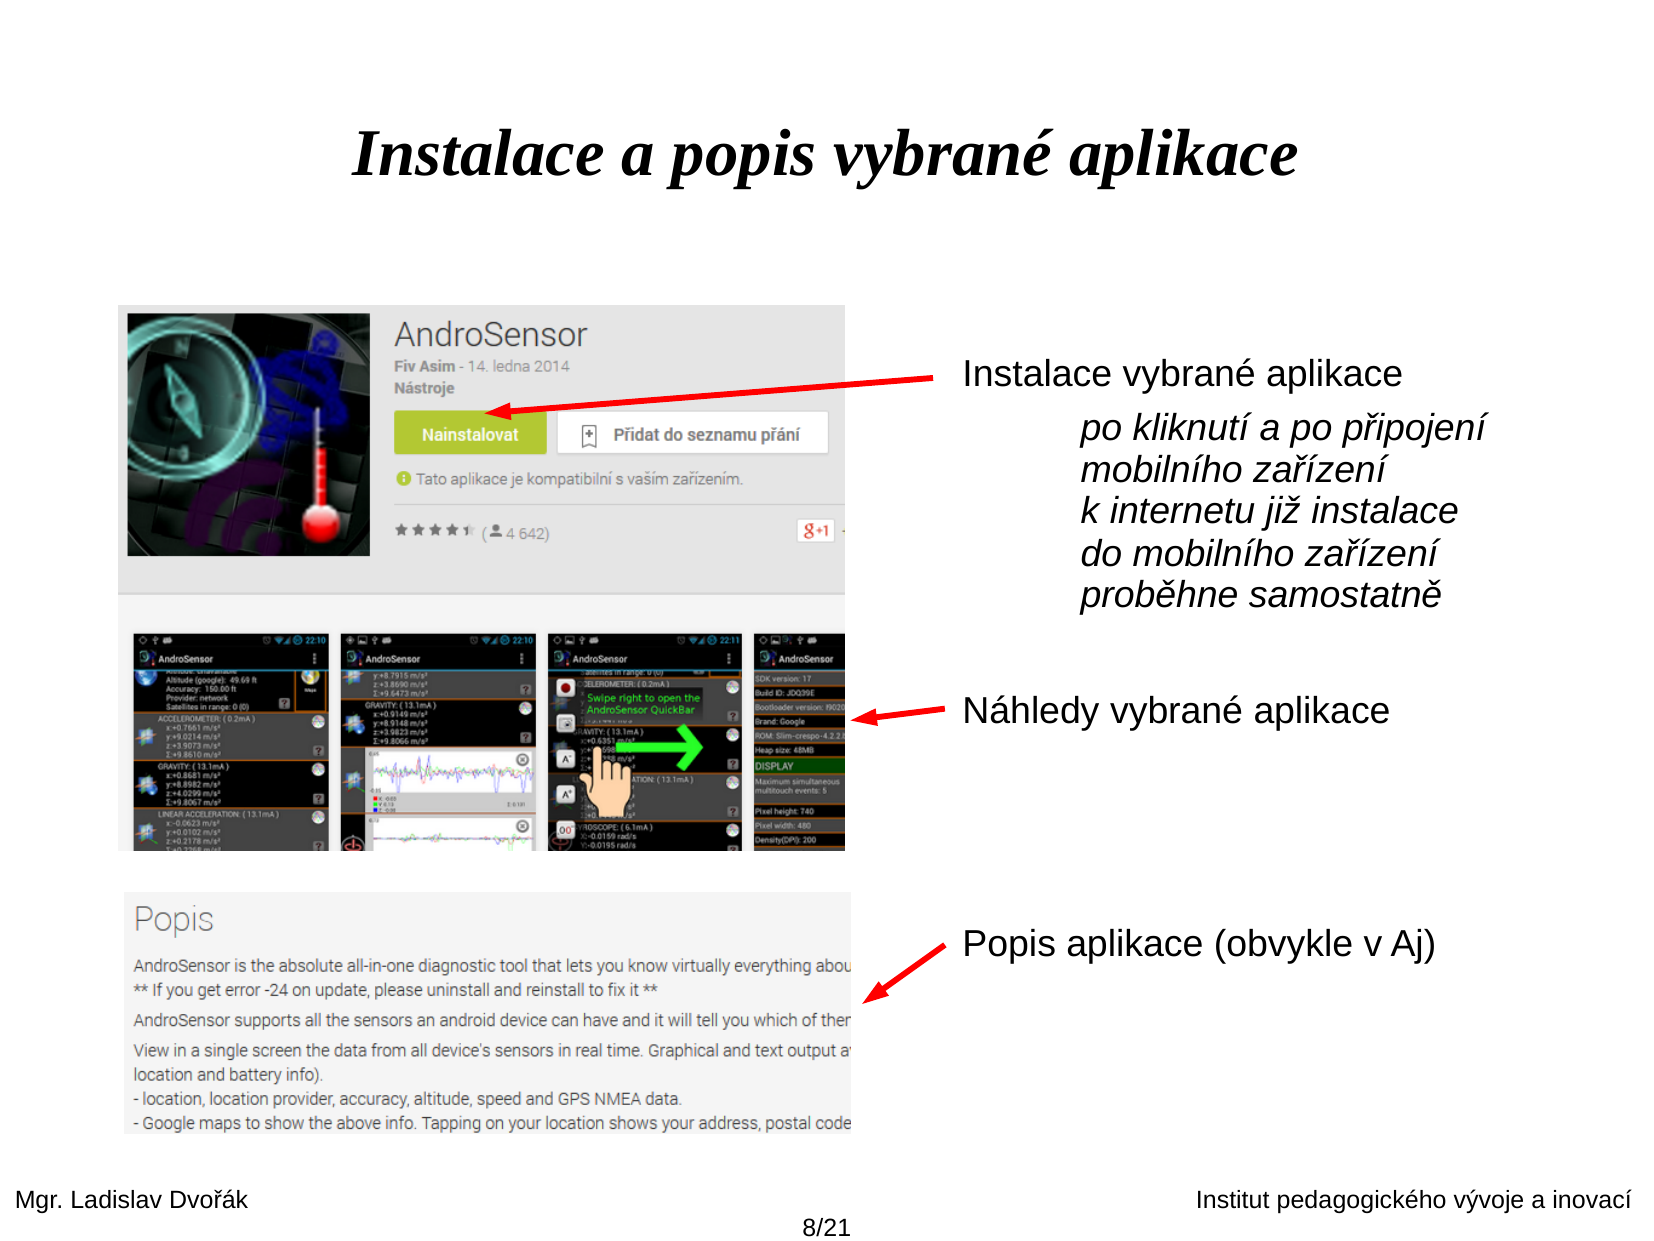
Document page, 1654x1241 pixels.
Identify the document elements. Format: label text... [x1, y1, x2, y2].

title Instalace a popis vybrané aplikace [82, 49, 1571, 257]
text_box Náhledy vybrané aplikace [944, 679, 1477, 742]
picture [118, 305, 845, 851]
picture [124, 892, 851, 1134]
text_box Mgr. Ladislav Dvořák Institut pedagogického vývoje a inovací <číslo>/21 [0, 1177, 1654, 1241]
text_box Instalace vybrané aplikace [944, 342, 1536, 406]
text_box po kliknutí a po připojení mobilního zařízení k internetu již instalace do mobilního zařízení proběhne samostatně [1062, 395, 1536, 627]
text_box Popis aplikace (obvykle v Aj) [944, 911, 1477, 975]
